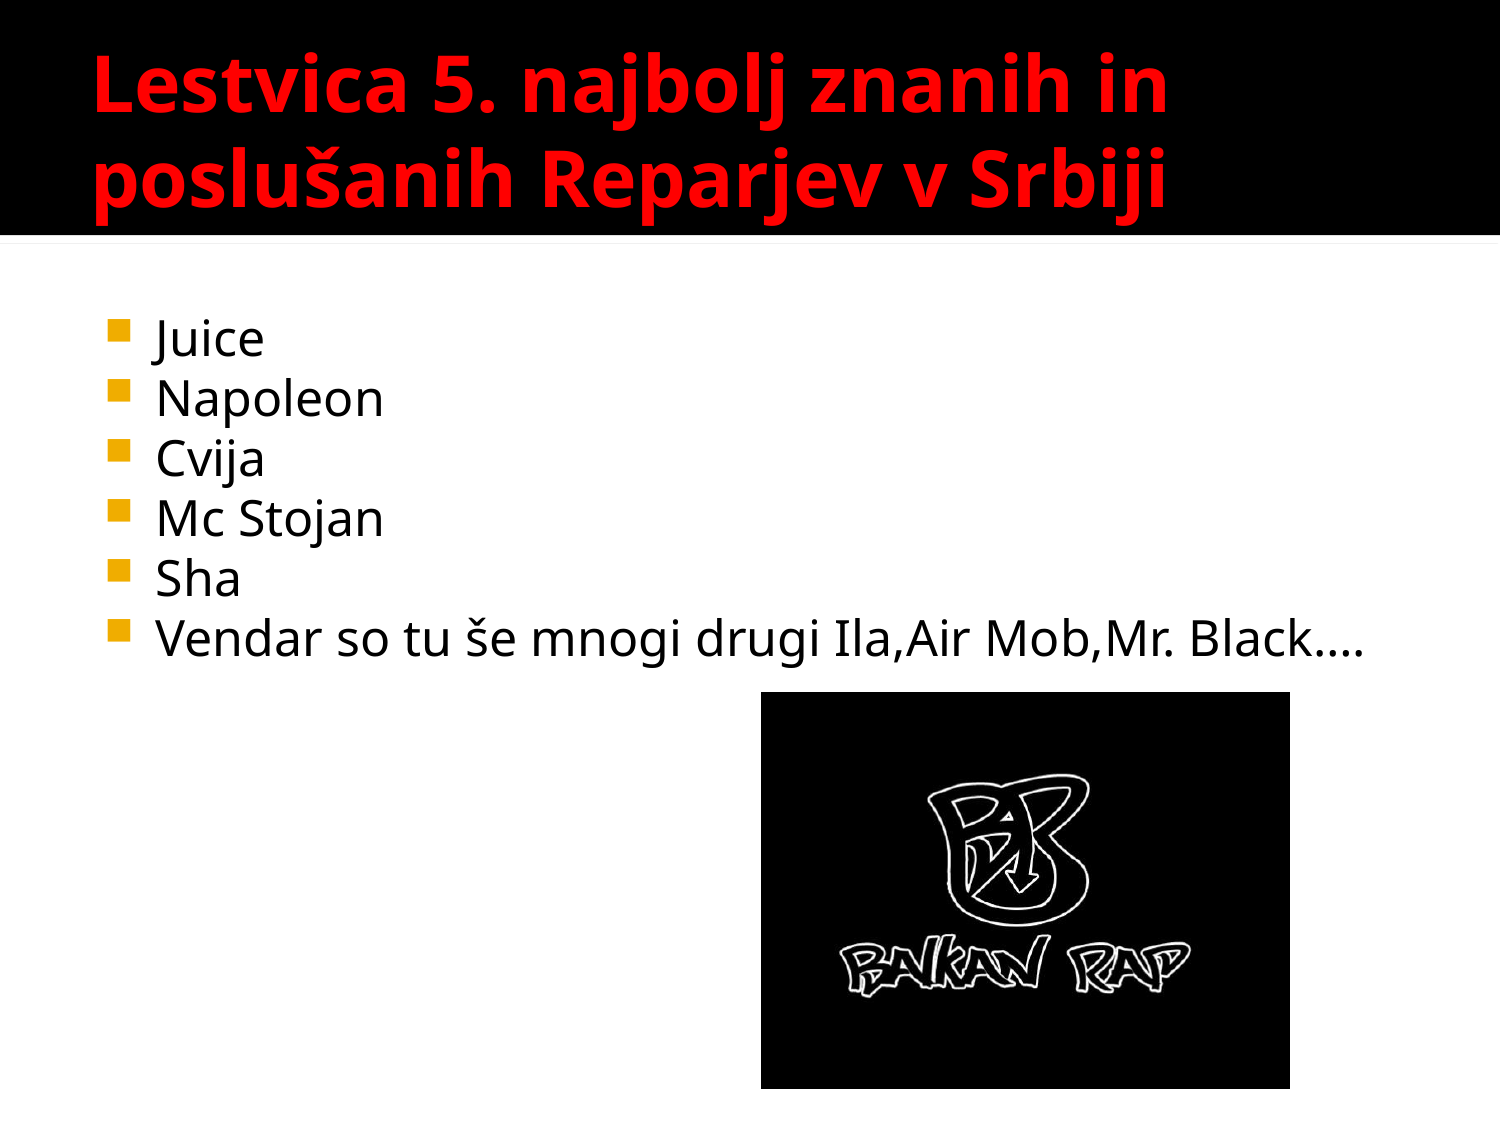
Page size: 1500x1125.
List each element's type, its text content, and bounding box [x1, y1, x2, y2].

list Juice Napoleon Cvija Mc Stojan Sha Vendar so tu še mnogi drugi Ila,Air Mob,Mr. Black…. [75, 291, 1425, 1050]
picture [761, 692, 1290, 1089]
title Lestvica 5. najbolj znanih in poslušanih Reparjev v Srbiji [75, 25, 1425, 231]
